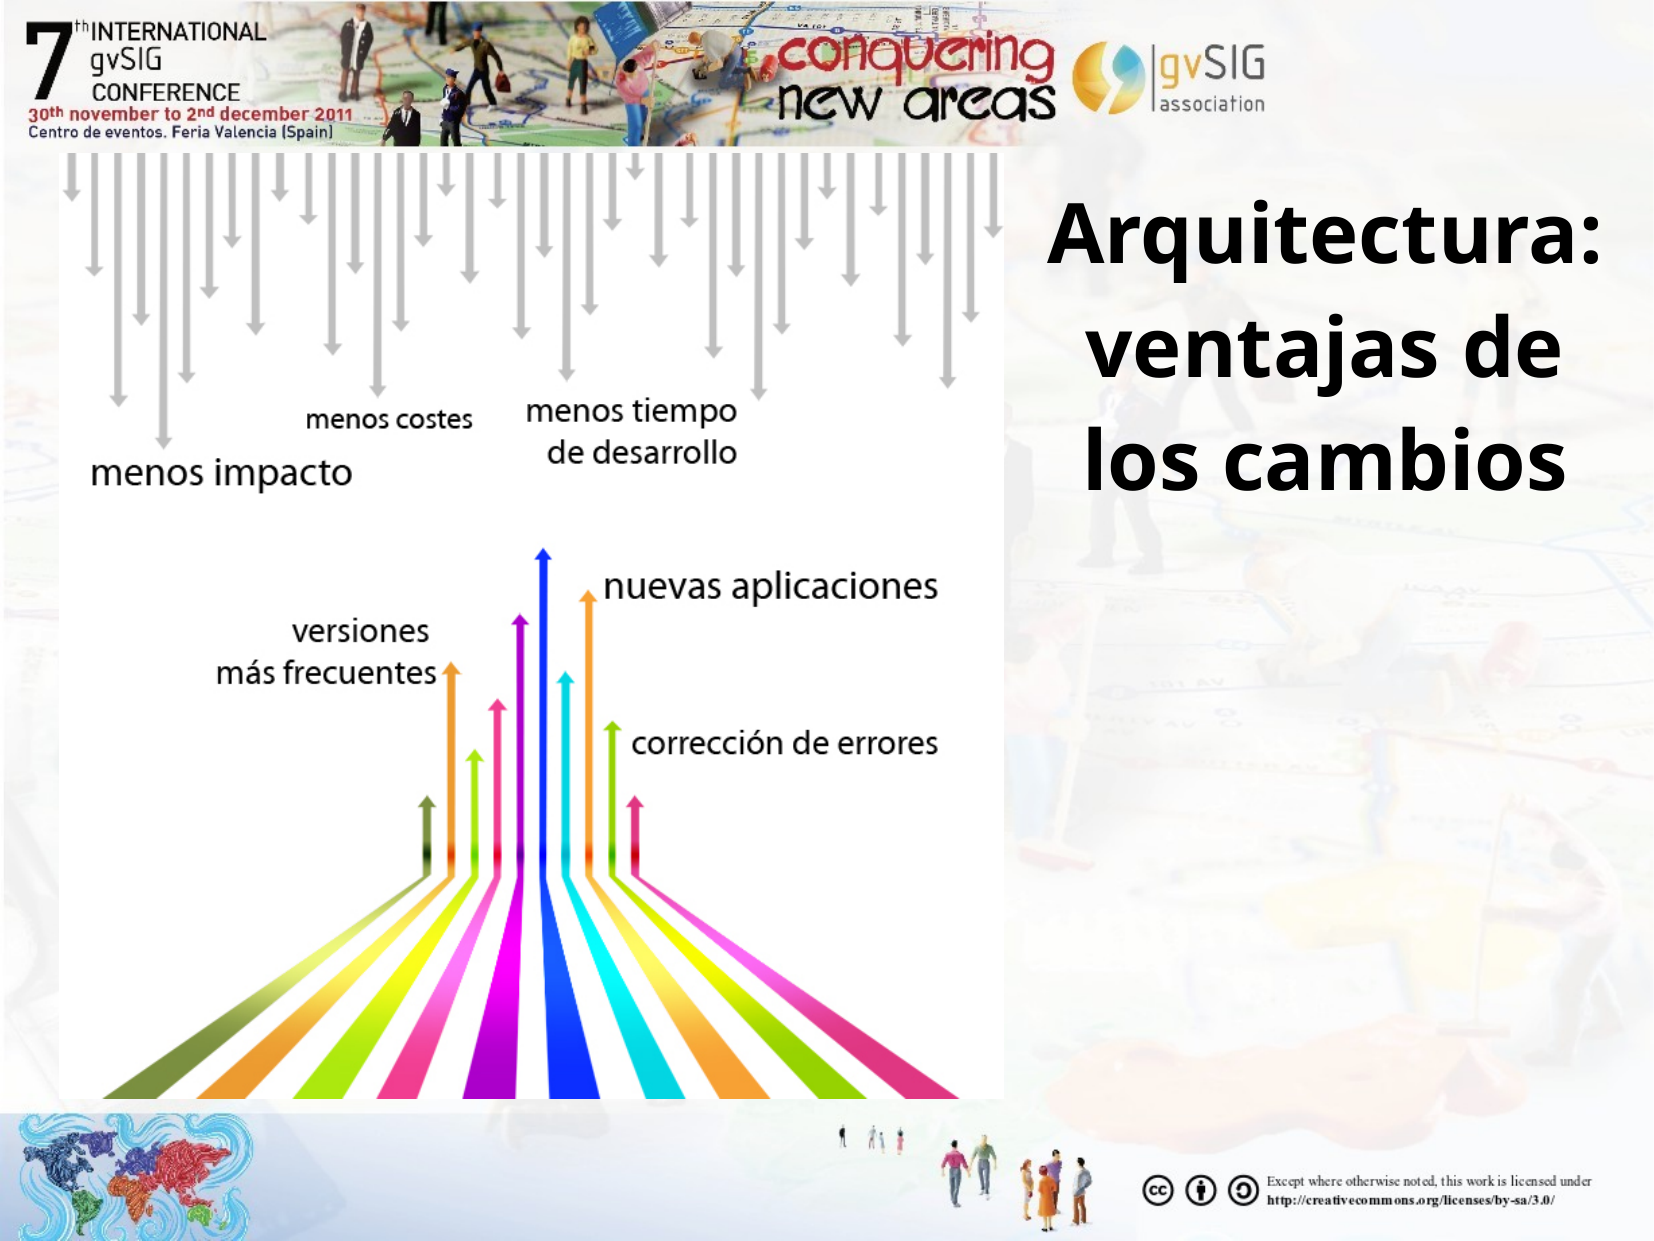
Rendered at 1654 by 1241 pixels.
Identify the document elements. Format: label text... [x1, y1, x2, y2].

picture [0, 0, 1654, 1241]
title Arquitectura: ventajas de los cambios [1044, 174, 1606, 943]
